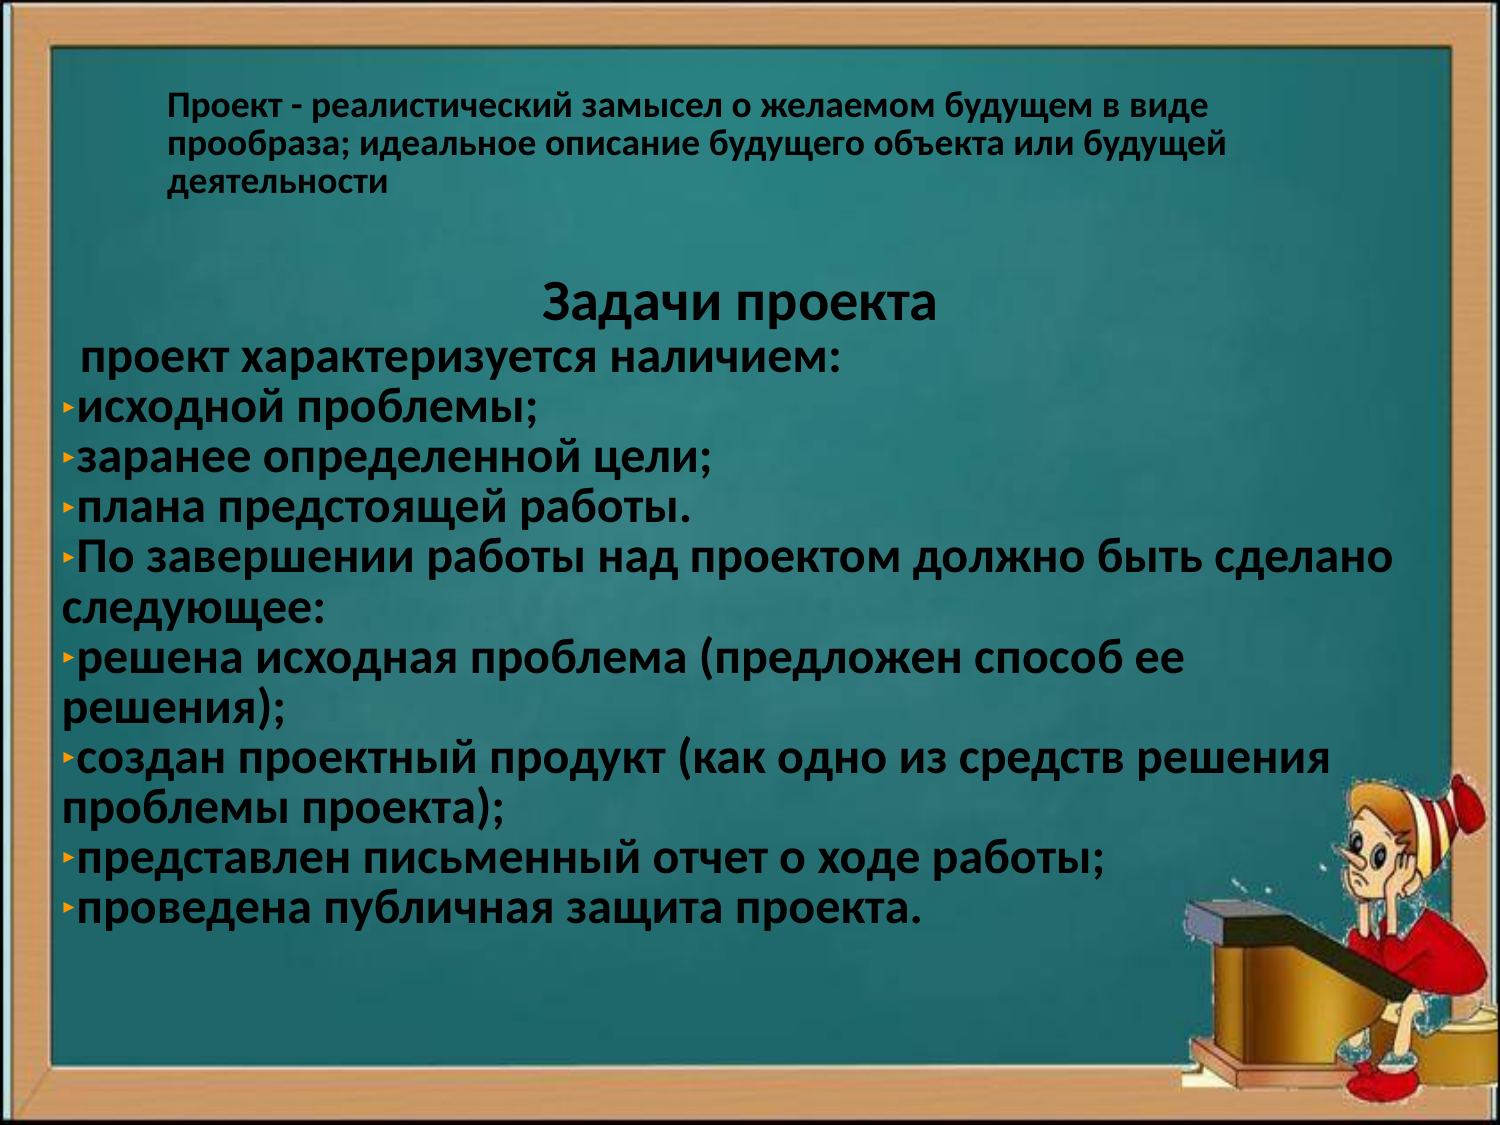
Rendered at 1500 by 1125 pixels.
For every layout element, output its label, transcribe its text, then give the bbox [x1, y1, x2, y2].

text_box Задачи проекта [527, 269, 1418, 328]
text_box Проект - реалистический замысел о желаемом будущем в виде прообраза; идеальное описание будущего объекта или будущей деятельности [152, 82, 1407, 211]
picture [0, 0, 1500, 1125]
text_box проект характеризуется наличием: исходной проблемы; заранее определенной цели; плана предстоящей работы. По завершении работы над проектом должно быть сделано следующее: решена исходная проблема (предложен способ ее решения); создан проектный продукт (как одно из средств решения проблемы проекта); представлен письменный отчет о ходе работы; проведена публичная защита проекта. [46, 328, 1418, 944]
